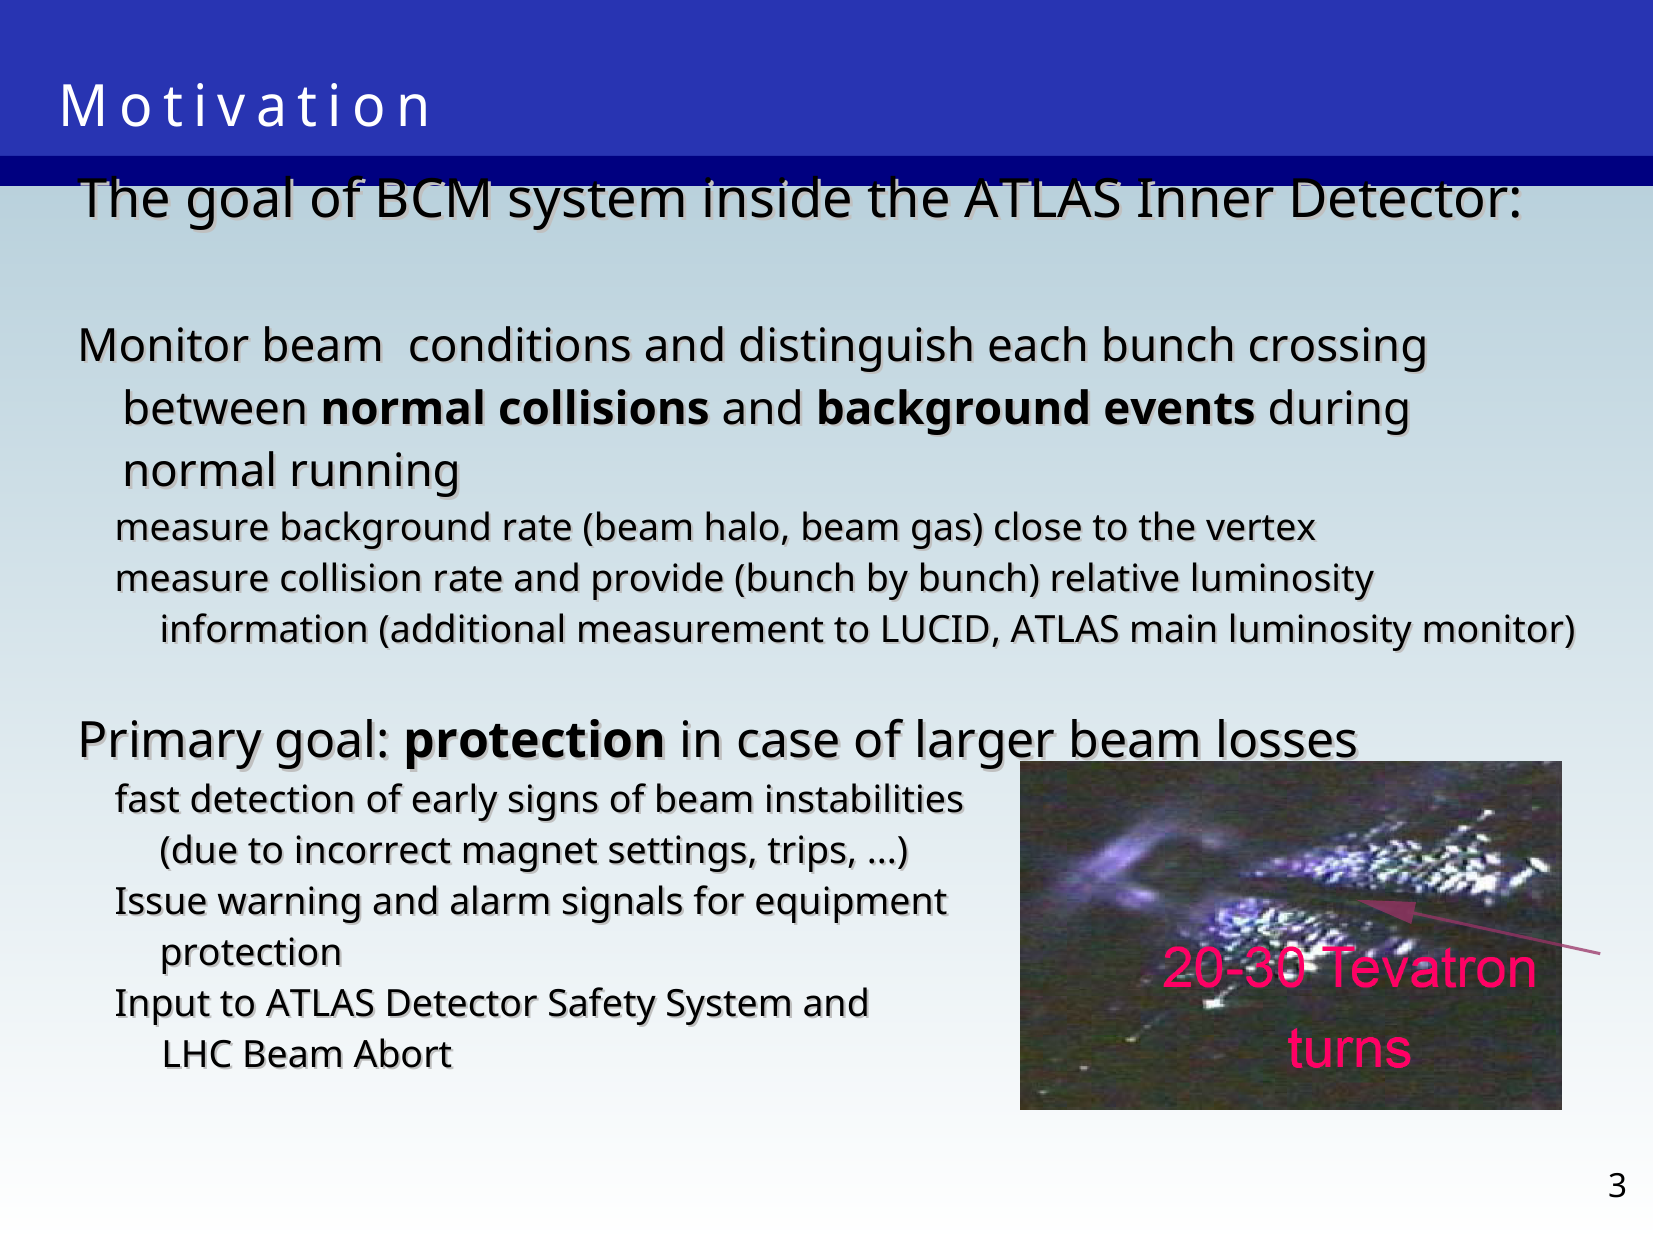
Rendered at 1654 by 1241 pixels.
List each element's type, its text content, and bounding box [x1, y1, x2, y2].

picture [1020, 761, 1562, 1110]
subtitle The goal of BCM system inside the ATLAS Inner Detector: Monitor beam conditions and distinguish each bunch crossing between normal collisions and background events during normal running measure background rate (beam halo, beam gas) close to the vertex measure collision rate and provide (bunch by bunch) relative luminosity information (additional measurement to LUCID, ATLAS main luminosity monitor) Primary goal: protection in case of larger beam losses fast detection of early signs of beam instabilities (due to incorrect magnet settings, trips, ...) Issue warning and alarm signals for equipment protection Input to ATLAS Detector Safety System and LHC Beam Abort [39, 222, 1578, 1123]
title Motivation [58, 29, 1613, 178]
